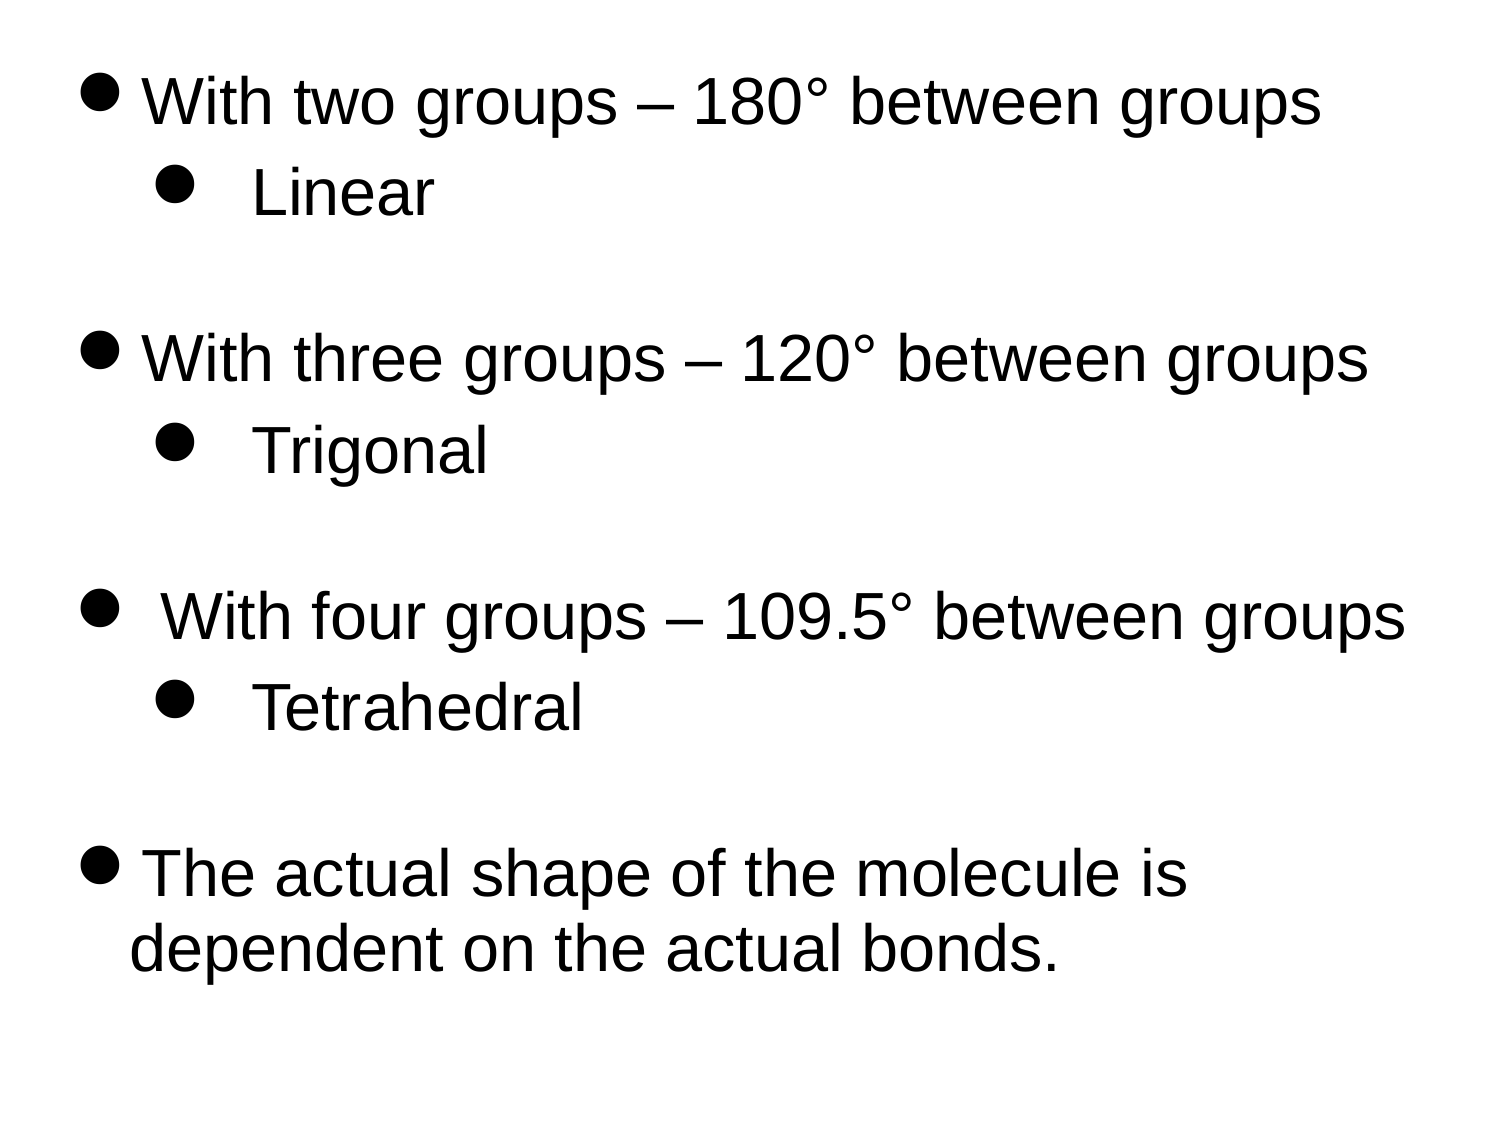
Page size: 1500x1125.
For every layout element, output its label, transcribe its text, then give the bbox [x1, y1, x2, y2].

text_box With two groups – 180° between groups Linear With three groups – 120° between groups Trigonal With four groups – 109.5° between groups Tetrahedral The actual shape of the molecule is dependent on the actual bonds. [75, 35, 1425, 1015]
